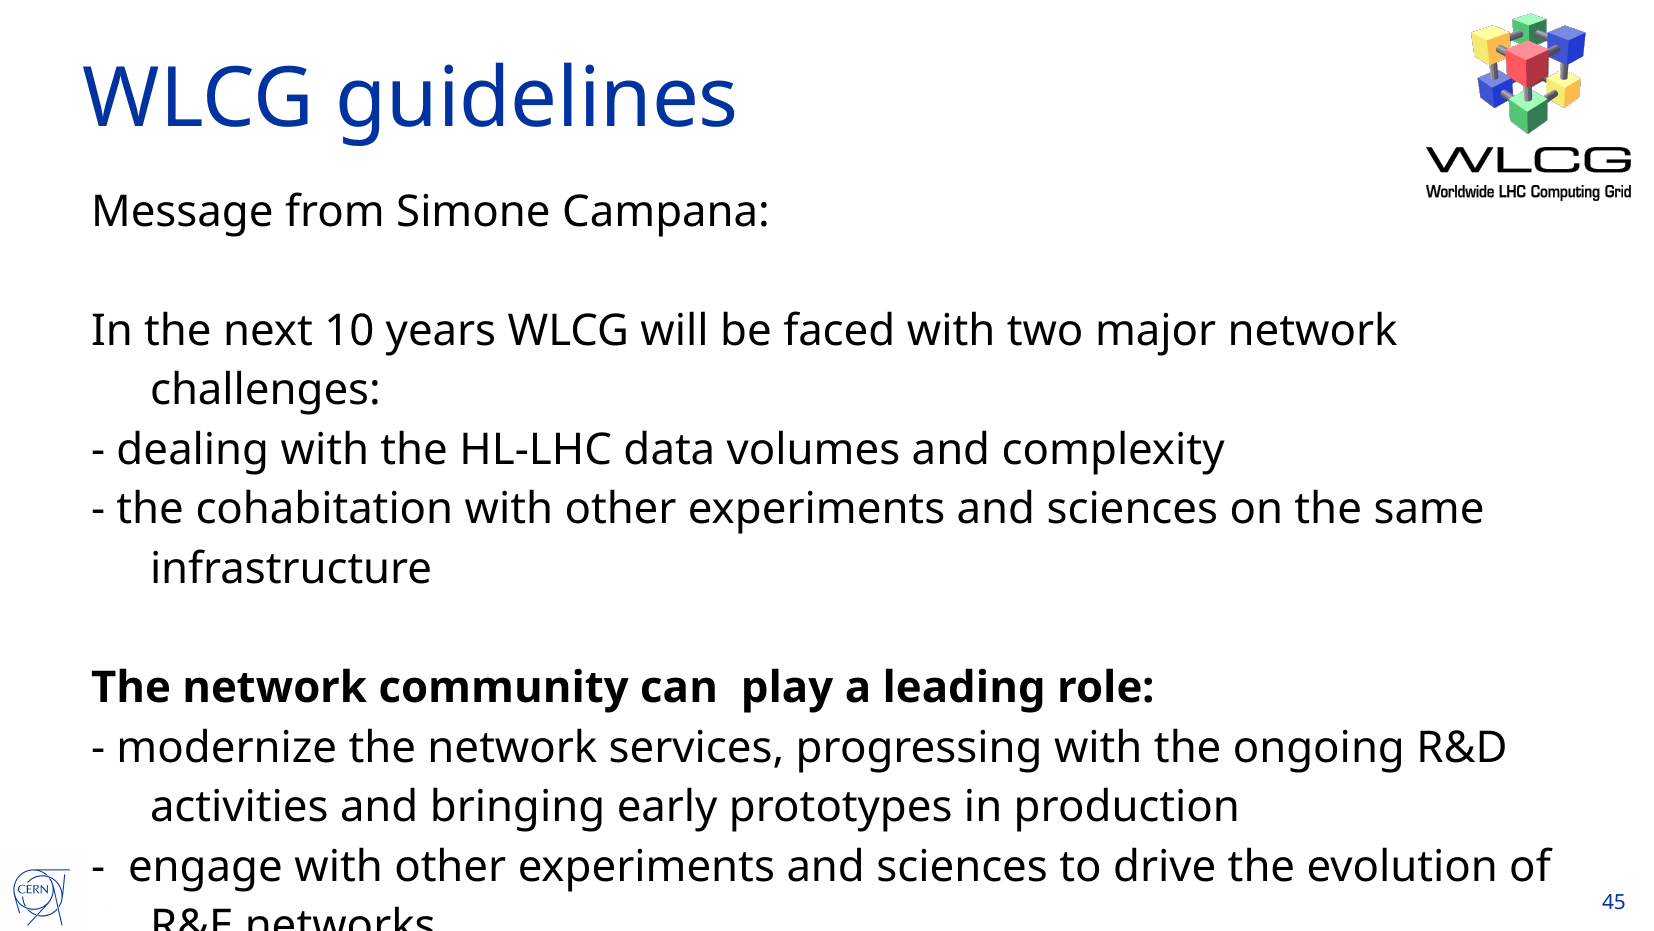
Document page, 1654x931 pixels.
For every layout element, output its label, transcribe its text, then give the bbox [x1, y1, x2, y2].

title WLCG guidelines [82, 37, 1417, 142]
text_box Message from Simone Campana: In the next 10 years WLCG will be faced with two major network challenges: - dealing with the HL-LHC data volumes and complexity - the cohabitation with other experiments and sciences on the same infrastructure The network community can play a leading role: - modernize the network services, progressing with the ongoing R&D activities and bringing early prototypes in production - engage with other experiments and sciences to drive the evolution of R&E networks [76, 172, 1642, 931]
picture [0, 850, 76, 931]
picture [1417, 0, 1642, 225]
